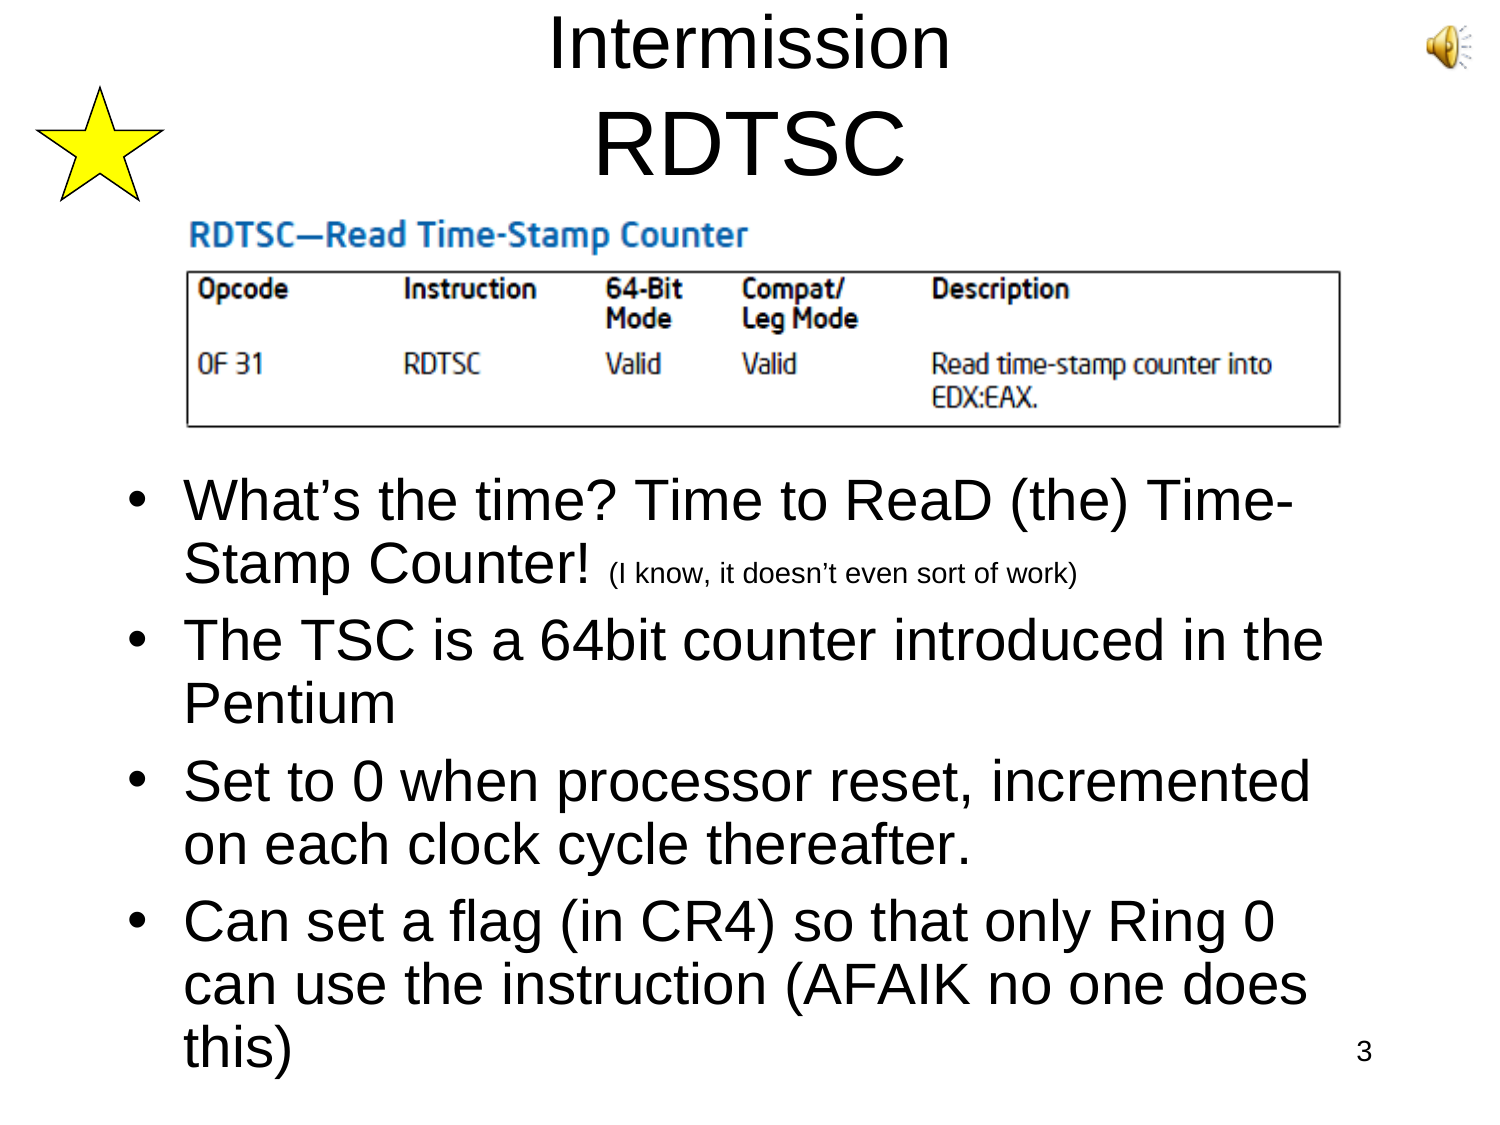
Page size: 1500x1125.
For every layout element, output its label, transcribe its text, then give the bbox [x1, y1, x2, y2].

picture [177, 212, 1351, 438]
list What’s the time? Time to ReaD (the) Time-Stamp Counter! (I know, it doesn’t even sort of work) The TSC is a 64bit counter introduced in the Pentium Set to 0 when processor reset, incremented on each clock cycle thereafter. Can set a flag (in CR4) so that only Ring 0 can use the instruction (AFAIK no one does this) [112, 462, 1388, 1125]
text_box [37, 87, 163, 200]
picture [1425, 24, 1476, 76]
title Intermission RDTSC [0, 0, 1500, 202]
